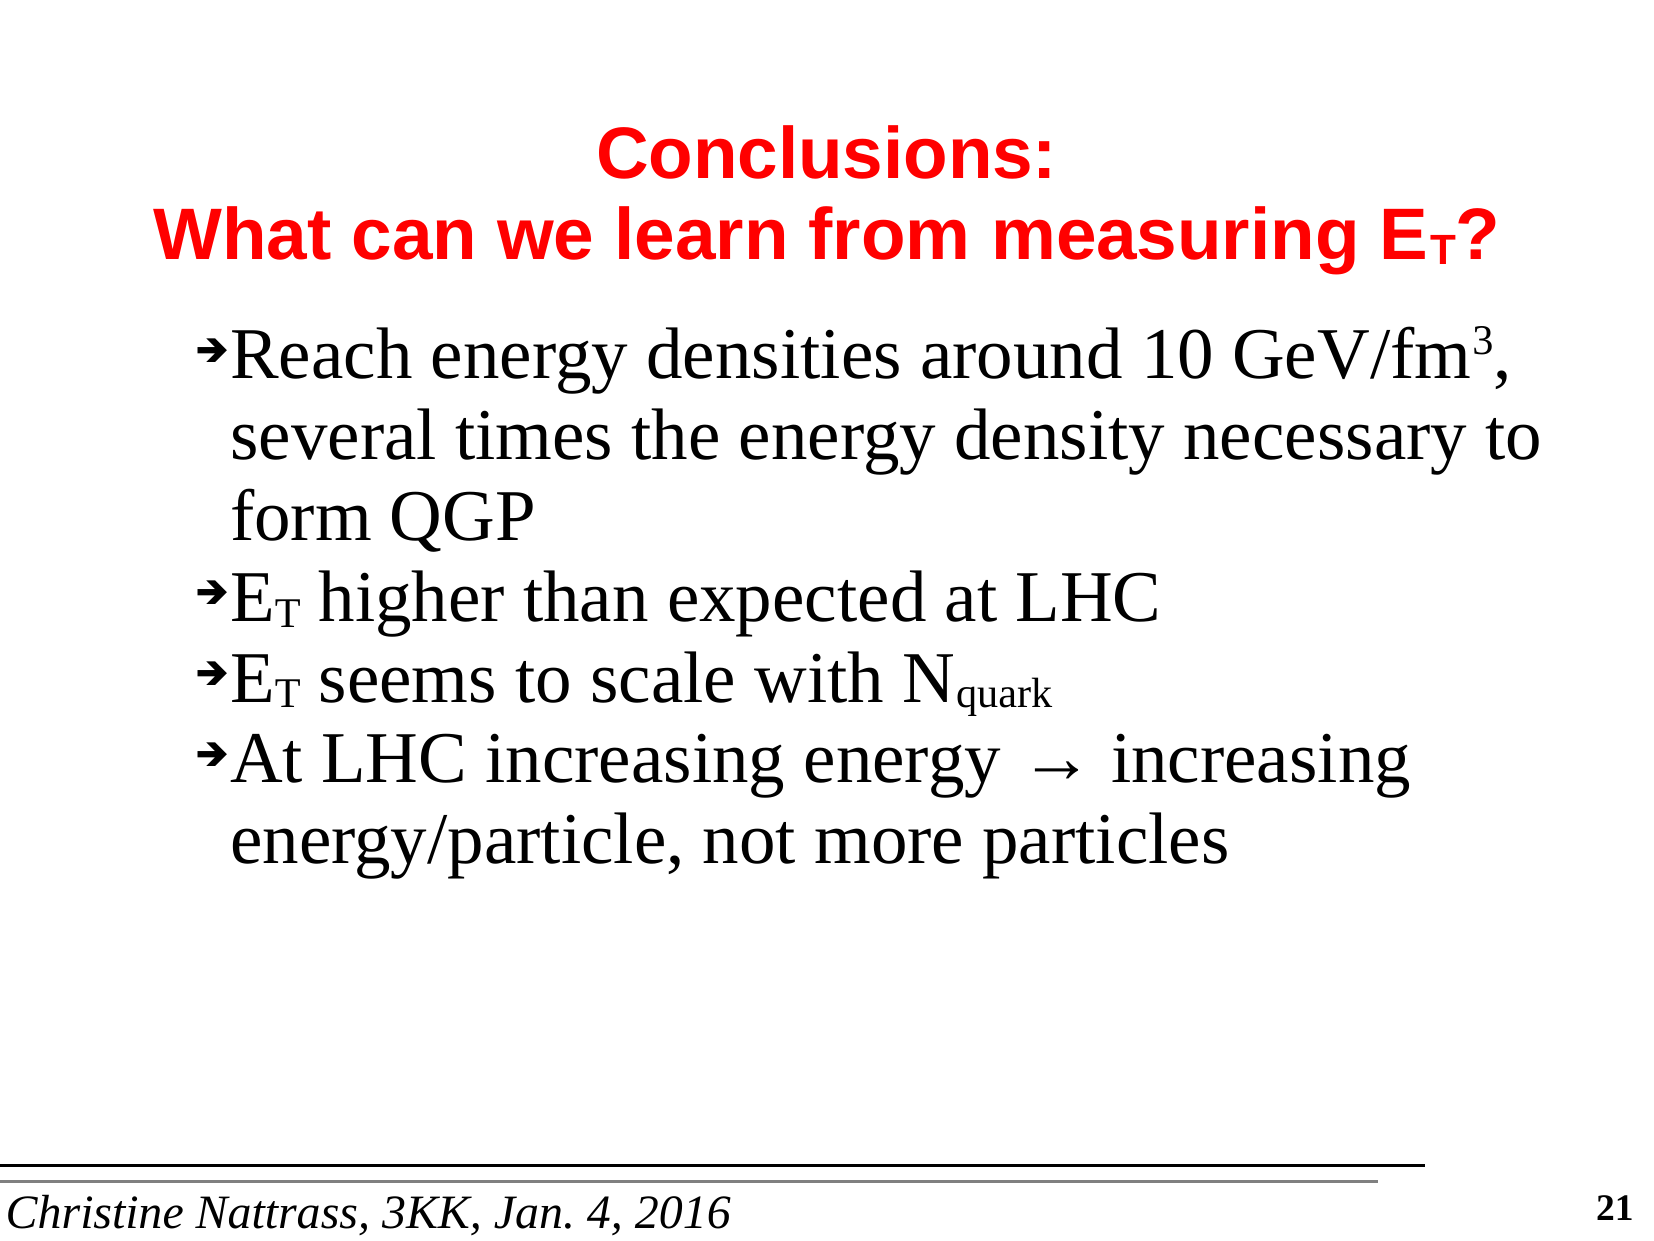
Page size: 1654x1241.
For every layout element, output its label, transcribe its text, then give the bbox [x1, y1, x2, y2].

title Conclusions: What can we learn from measuring ET? [0, 90, 1654, 298]
text_box Reach energy densities around 10 GeV/fm3, several times the energy density necessary to form QGP ET higher than expected at LHC ET seems to scale with Nquark At LHC increasing energy → increasing energy/particle, not more particles [180, 306, 1621, 942]
